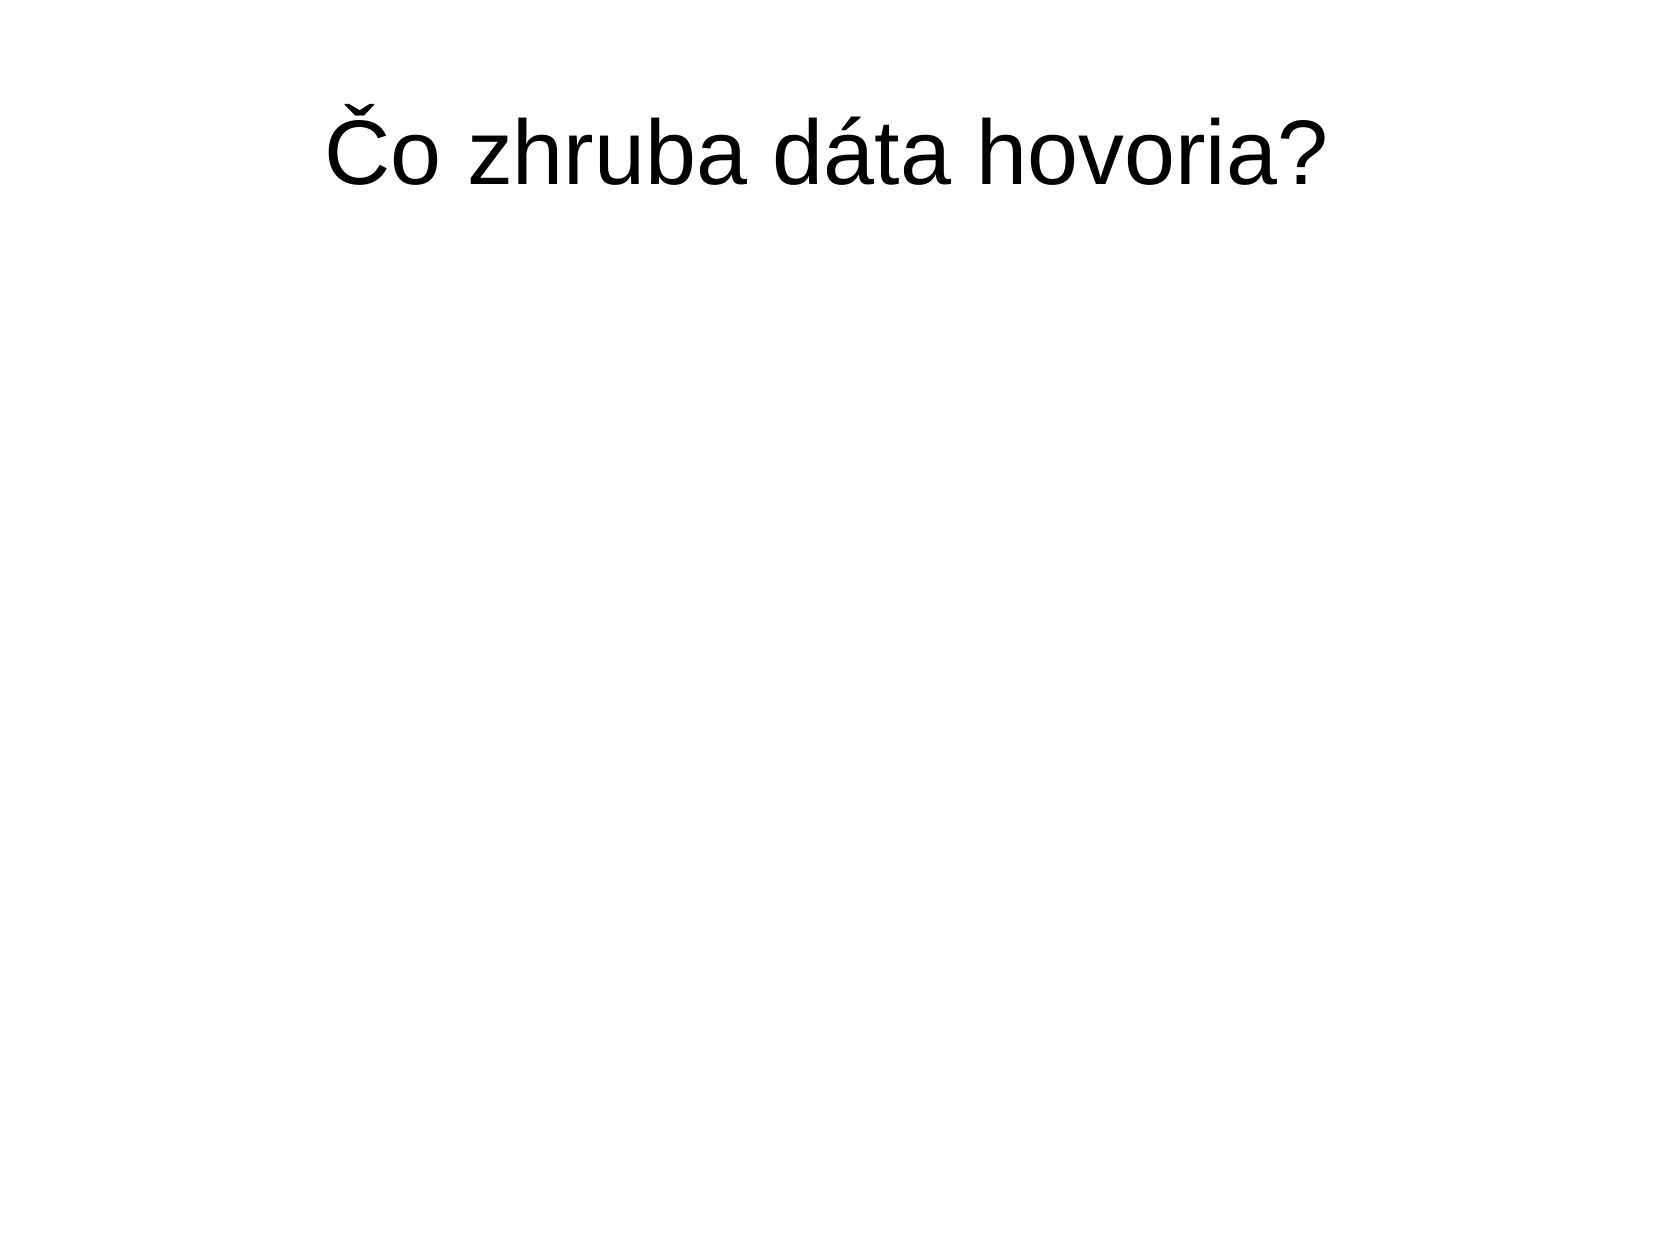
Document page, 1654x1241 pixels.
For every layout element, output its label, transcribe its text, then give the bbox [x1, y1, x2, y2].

title Čo zhruba dáta hovoria? [82, 49, 1571, 257]
